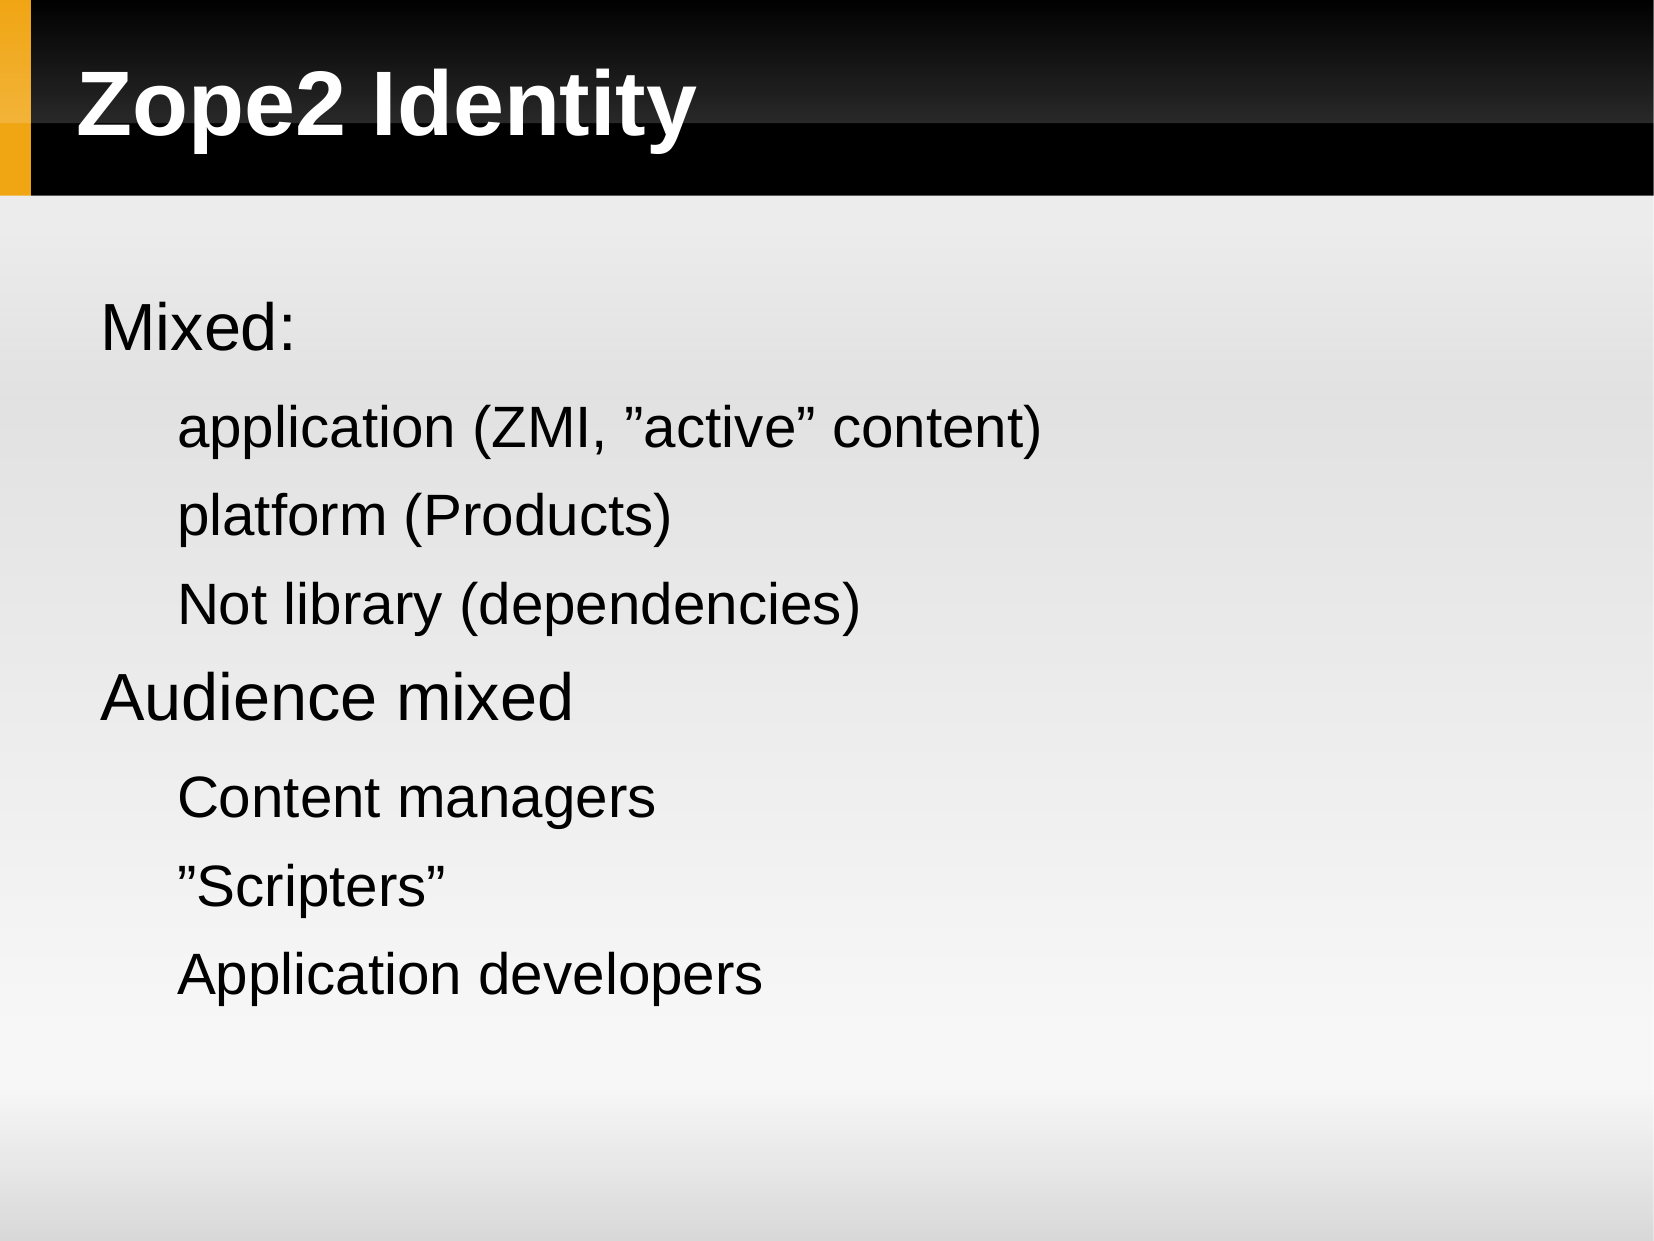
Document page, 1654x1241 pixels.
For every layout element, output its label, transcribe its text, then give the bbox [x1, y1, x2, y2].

picture [0, 0, 1654, 1241]
title Zope2 Identity [76, 7, 1565, 200]
list Mixed: application (ZMI, ”active” content) platform (Products) Not library (dependencies) Audience mixed Content managers ”Scripters” Application developers [82, 290, 1571, 1094]
